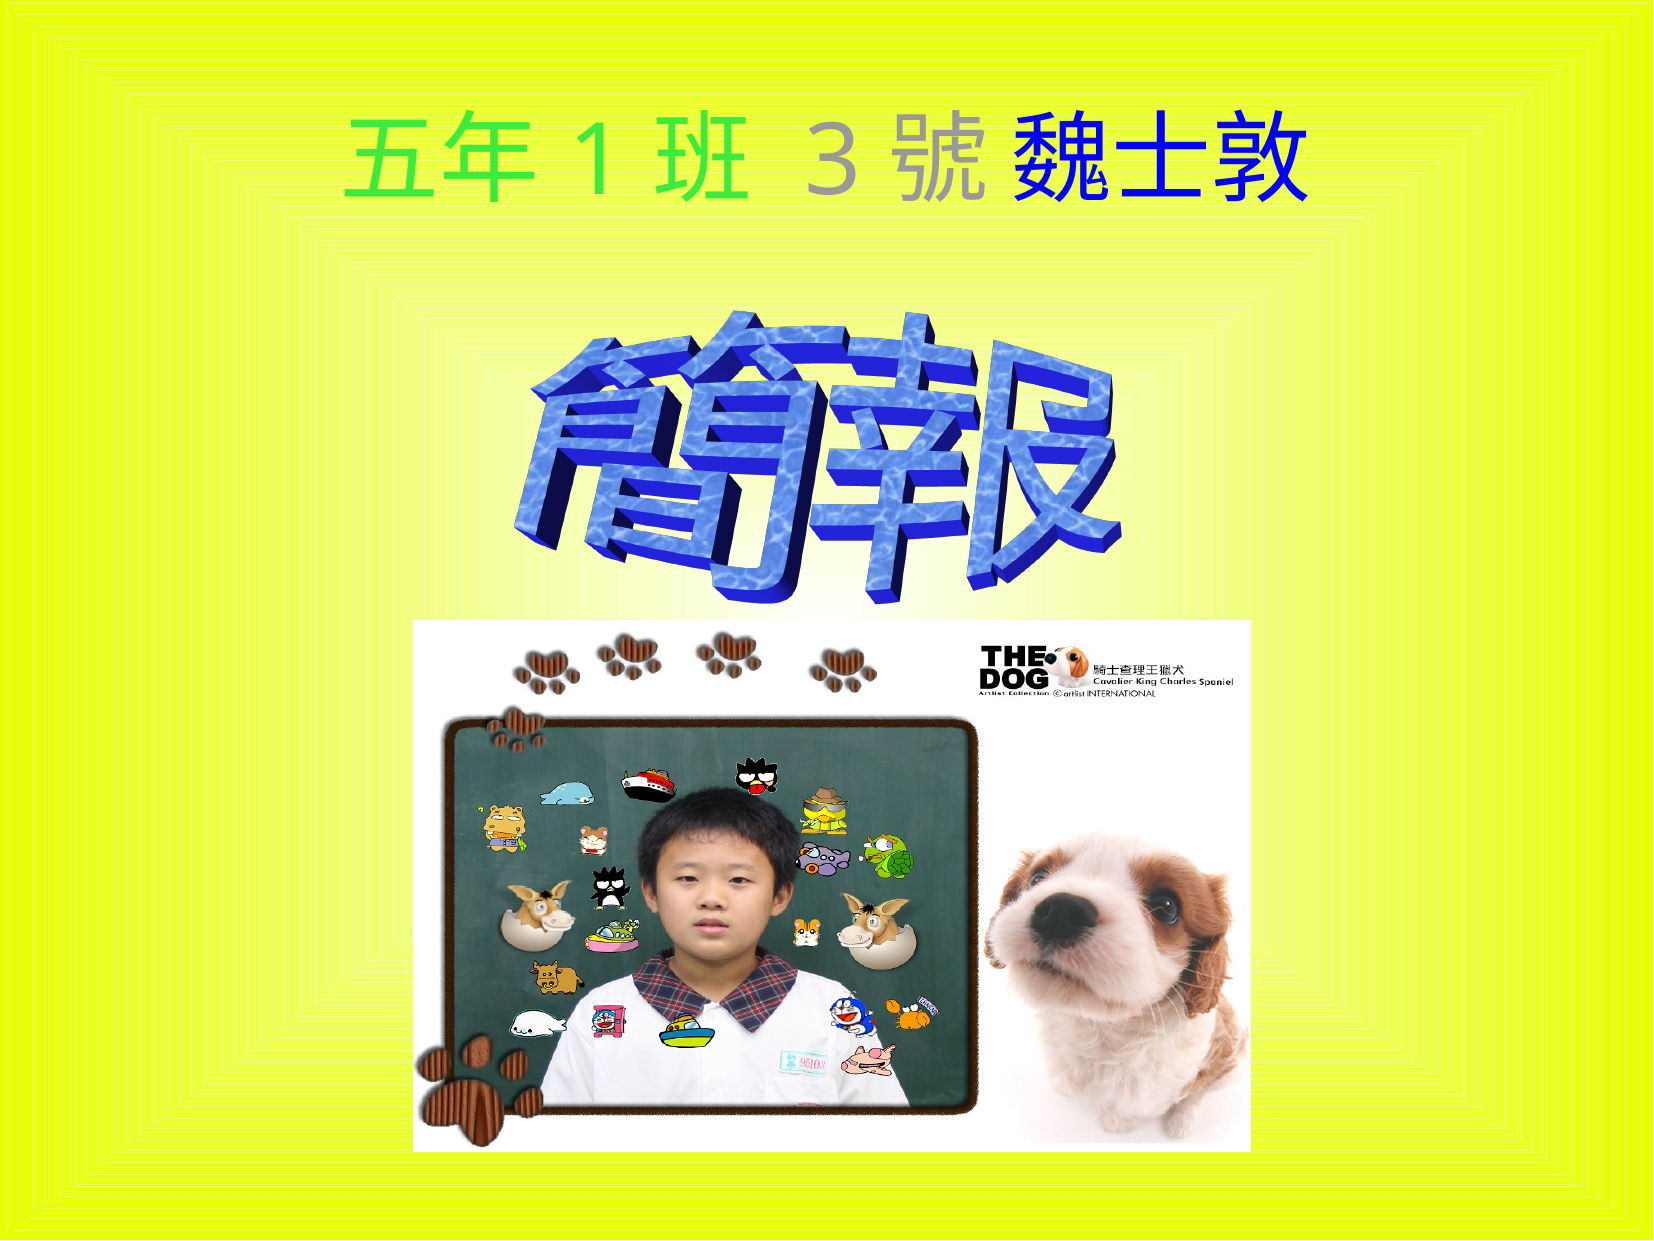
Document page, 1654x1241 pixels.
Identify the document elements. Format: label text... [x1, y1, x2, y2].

picture [413, 620, 1251, 1152]
text_box 五年1班 3號 魏士敦 [324, 71, 1418, 207]
